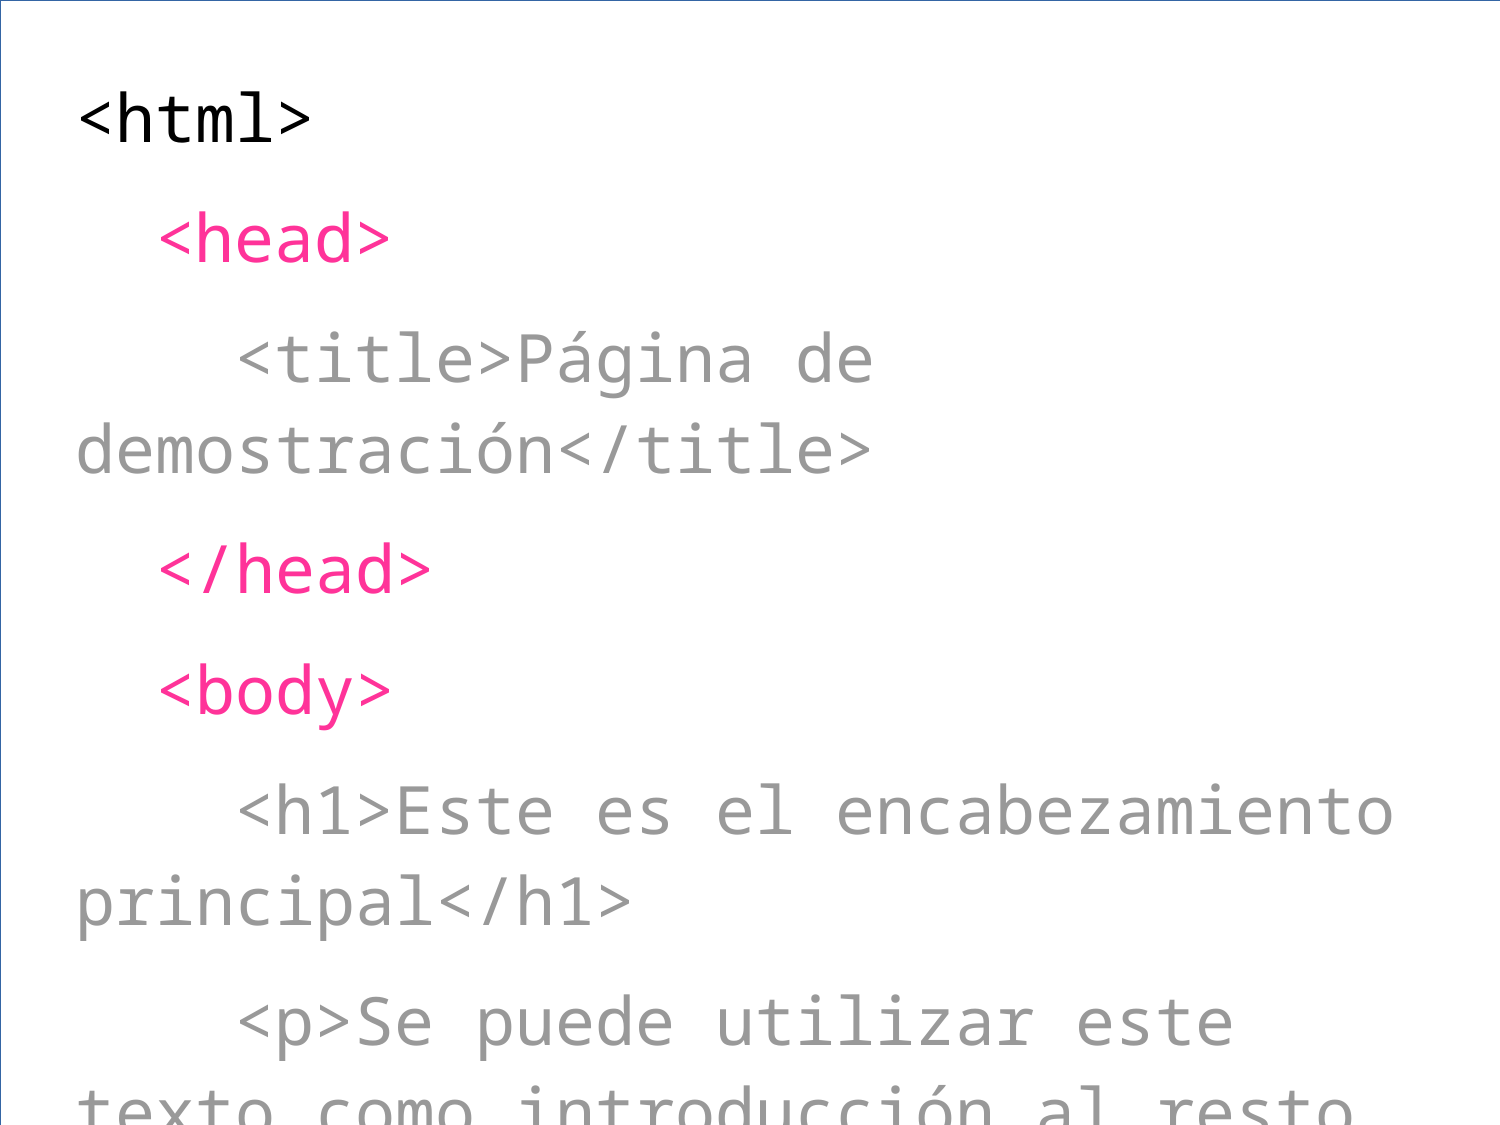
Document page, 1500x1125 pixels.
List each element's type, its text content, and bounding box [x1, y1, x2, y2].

text_box [725, 1104, 744, 1125]
text_box [245, 1105, 265, 1125]
text_box [365, 1105, 385, 1125]
text_box [404, 1105, 412, 1125]
text_box [566, 1104, 584, 1125]
text_box [445, 1105, 465, 1125]
text_box [685, 1105, 705, 1125]
list <html> <head> <title>Página de demostración</title> </head> <body> <h1>Este es el encabezamiento principal</h1> <p>Se puede utilizar este texto como introducción al resto de la página. Y, si la página es larga, puede dividirse con varios sub-encabezados.</p> <h2>Esto es un sub-encabezado</h2> <p>Muchos artículos largos tienen sub-encabezados para ayudarte a seguir la estructura del texto escrito. Puede incluso que haya sub-sub-encabezados (o encabezados de nivel menor)</p> <h2>Otro sub-encabezado</h2> <p>Aquí puedes ver otro sub-encabezado con un <a href=”http//www.google.es”>enlace</a>.</p> <p><img src=”http://placehold.it/350x150” alt=”Imagen de demostración” title=”Etiqueta img”/></p> <ul> <li>Esto es una lista no ordenada</li> <li>Cada elemento se escribe entre etiquetas</li> <li>También existen listas ordenadas</li> </ul> </body> </html> [75, 70, 1425, 1063]
text_box [966, 1104, 984, 1125]
text_box [1045, 1119, 1064, 1125]
text_box [125, 1105, 145, 1114]
text_box [1325, 1105, 1345, 1125]
text_box [418, 1105, 426, 1125]
text_box [0, 0, 1500, 1125]
text_box [1205, 1105, 1225, 1114]
text_box [925, 1105, 945, 1125]
